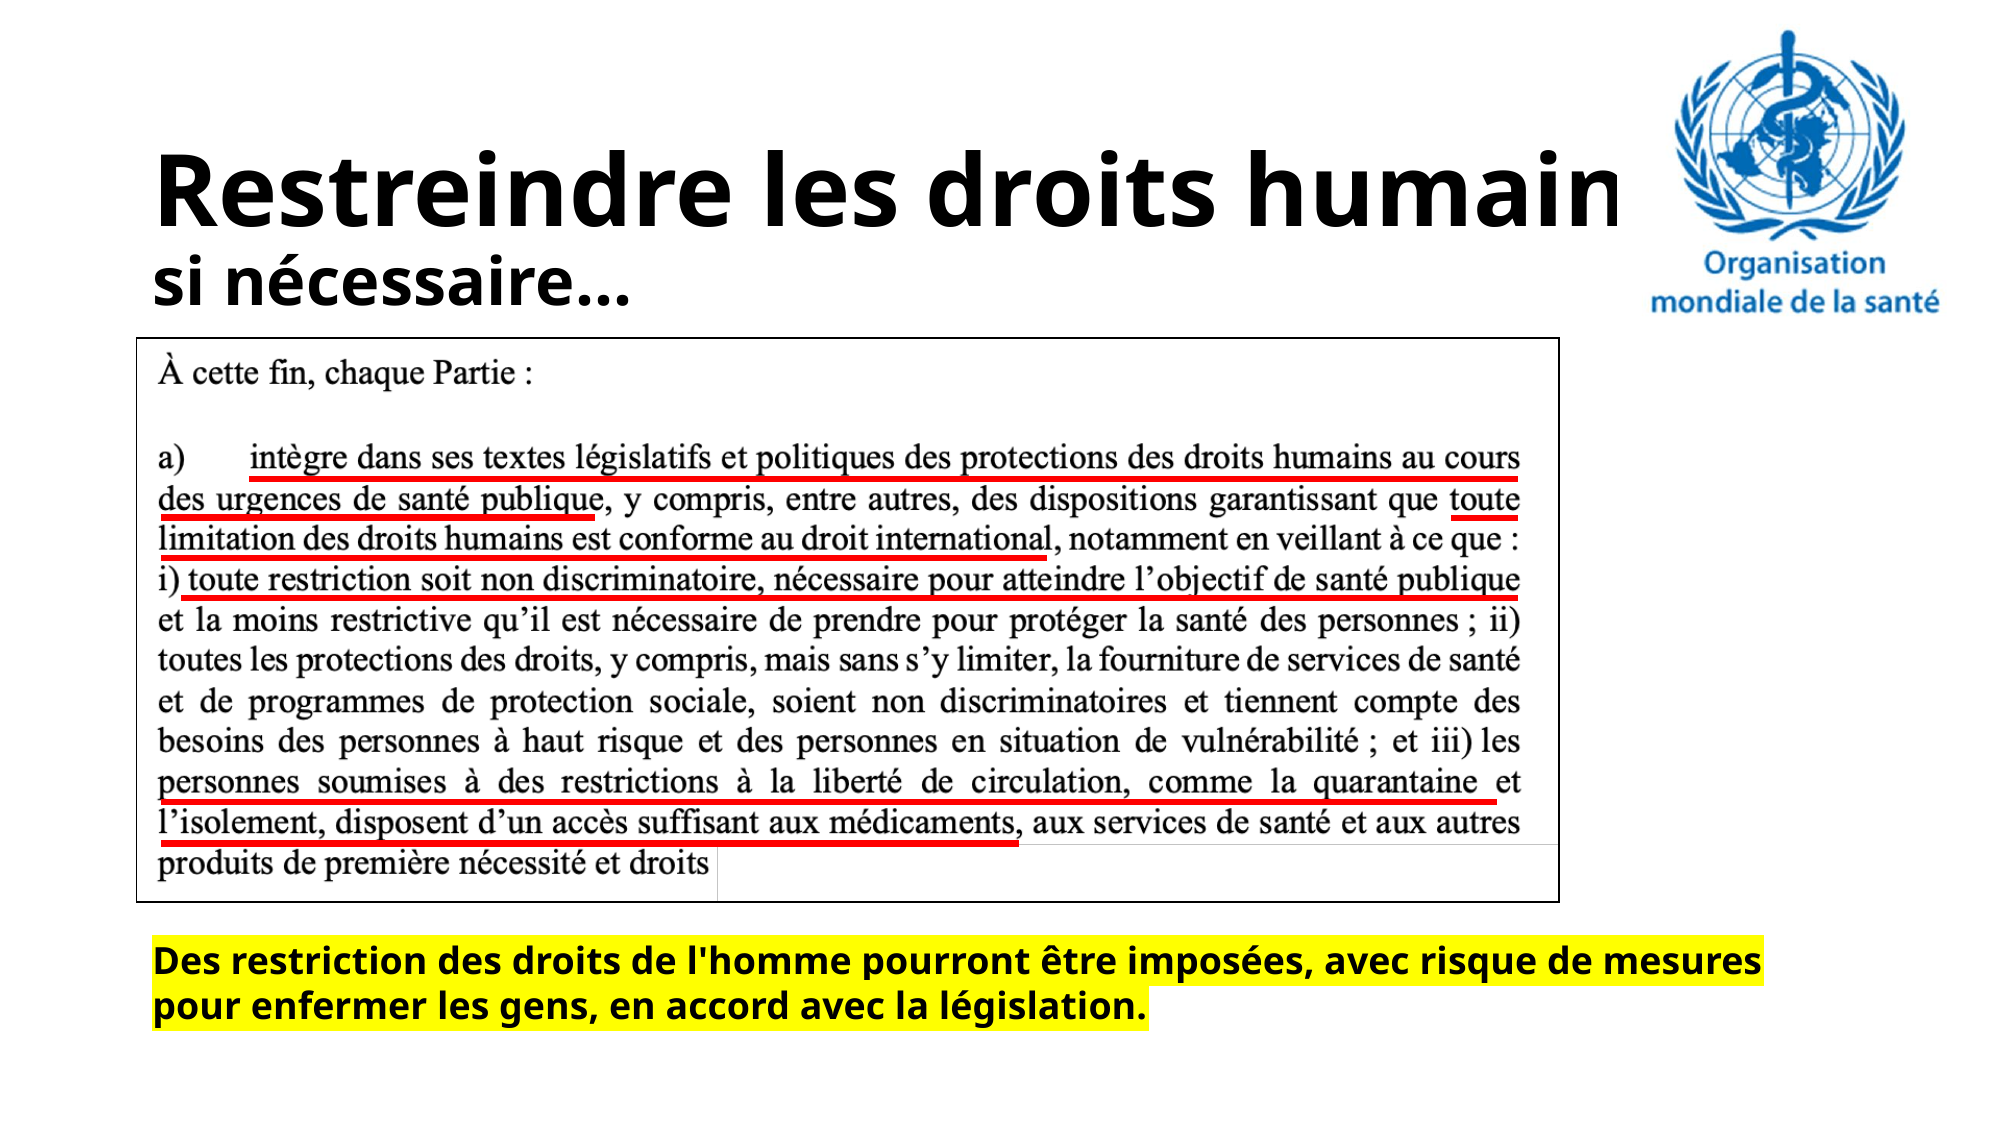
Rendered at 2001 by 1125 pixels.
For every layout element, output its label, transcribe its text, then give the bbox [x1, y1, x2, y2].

title Restreindre les droits humains si nécessaire… [137, 121, 1617, 339]
picture [137, 338, 1559, 902]
text_box Des restriction des droits de l'homme pourront être imposées, avec risque de mesures pour enfermer les gens, en accord avec la législation. [137, 929, 1863, 1036]
picture [1617, 0, 1978, 360]
